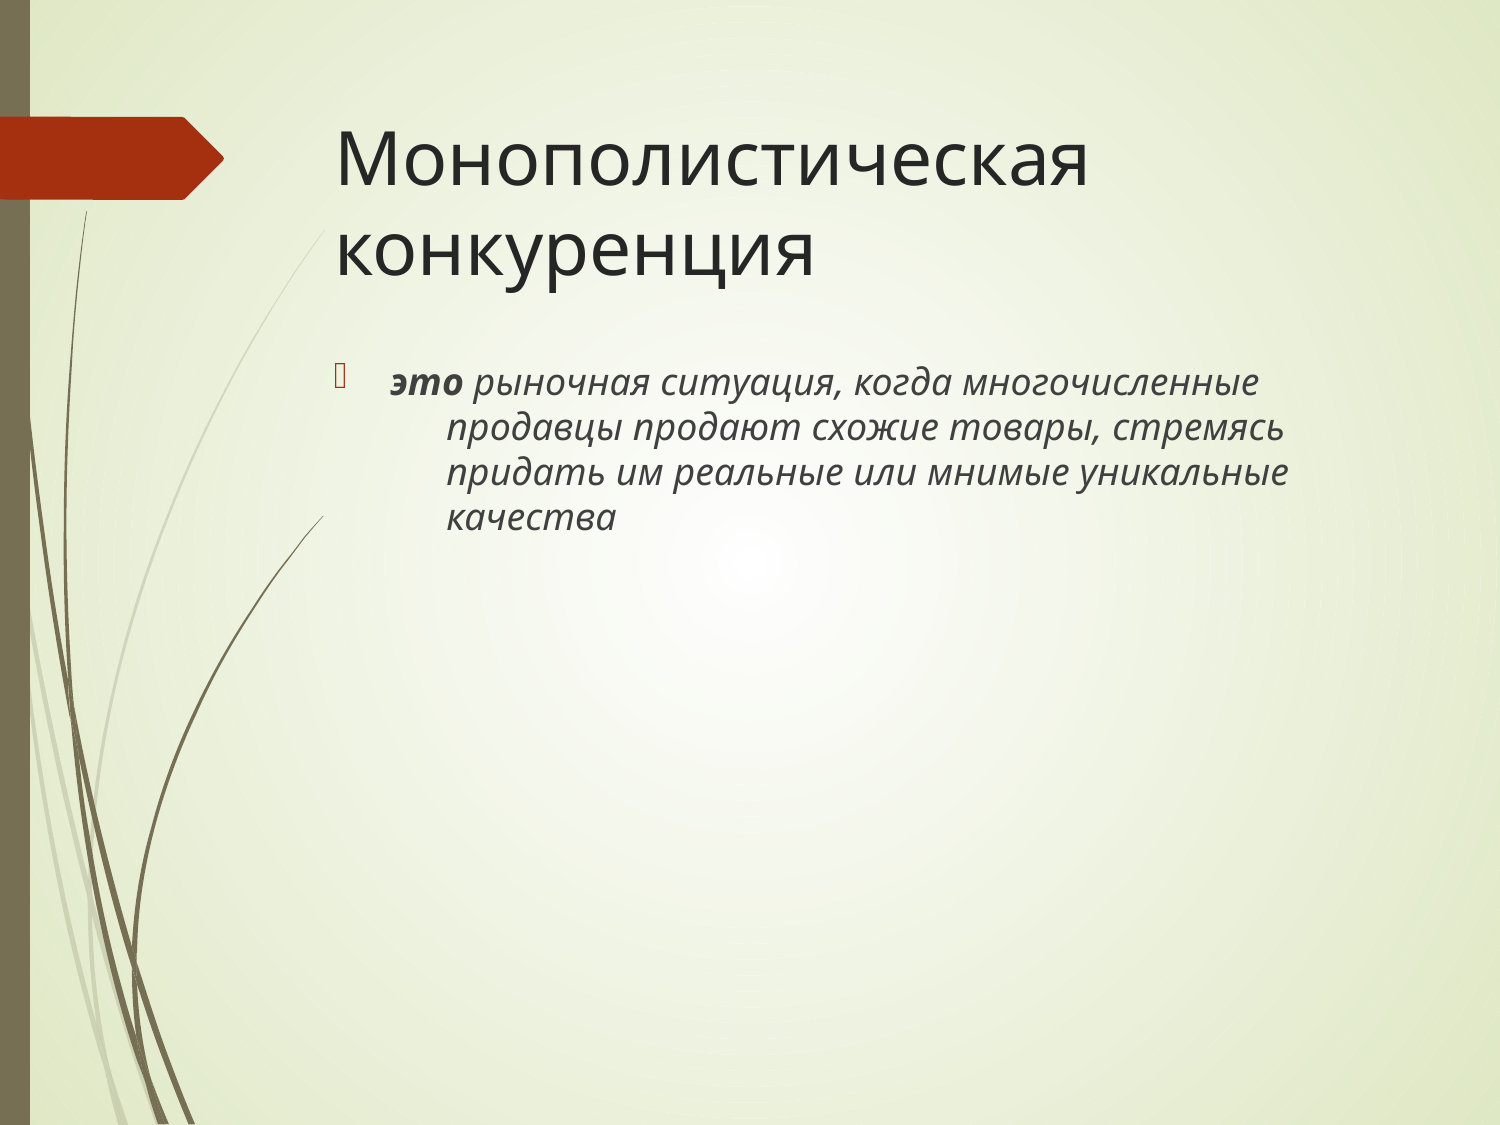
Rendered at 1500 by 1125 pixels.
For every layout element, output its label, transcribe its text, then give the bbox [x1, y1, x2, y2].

title Монополистическая конкуренция [319, 102, 1400, 313]
list это рыночная ситуация, когда многочисленные продавцы продают схожие товары, стремясь придать им реальные или мнимые уникальные качества [318, 350, 1401, 970]
